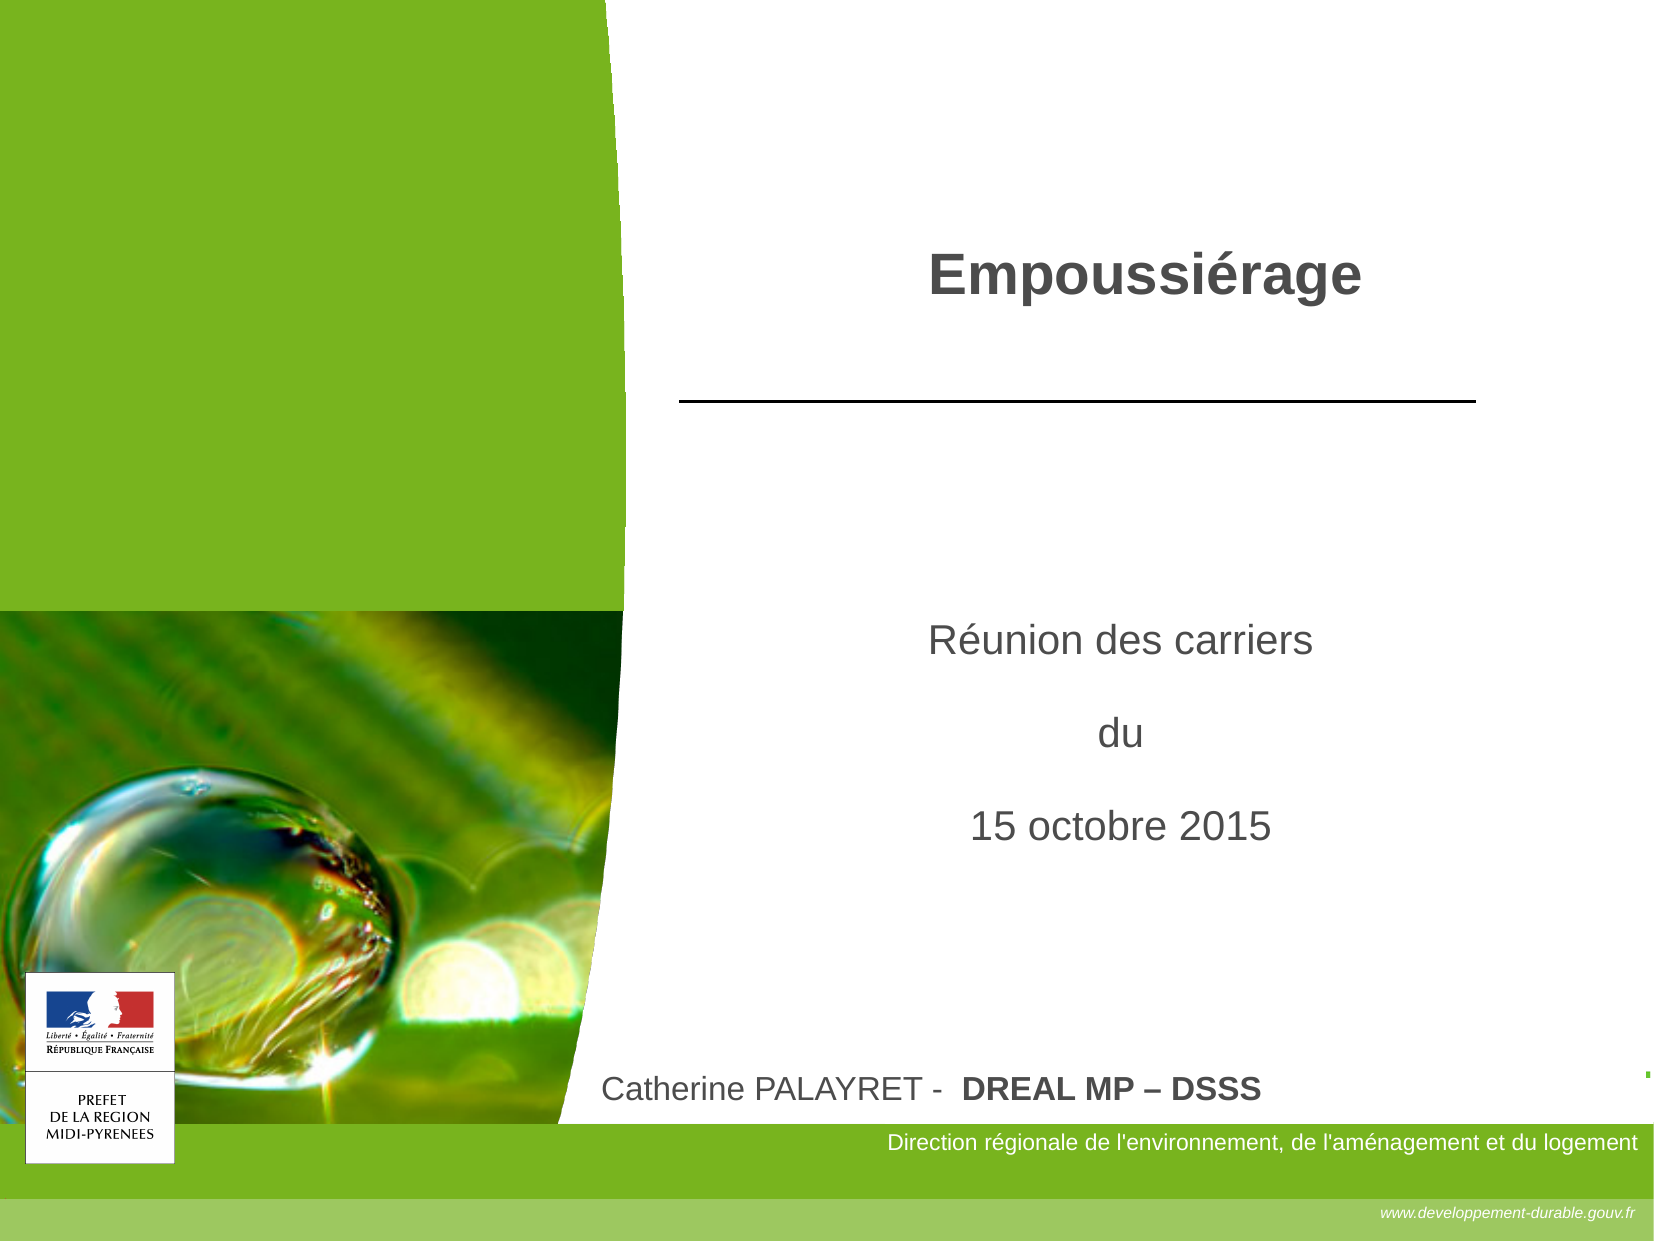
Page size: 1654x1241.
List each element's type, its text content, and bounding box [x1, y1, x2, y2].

title Réunion des carriers du 15 octobre 2015 [704, 588, 1538, 849]
title Empoussiérage [672, 176, 1619, 698]
title Catherine PALAYRET - DREAL MP – DSSS [561, 1042, 1303, 1108]
picture [0, 0, 1654, 1241]
